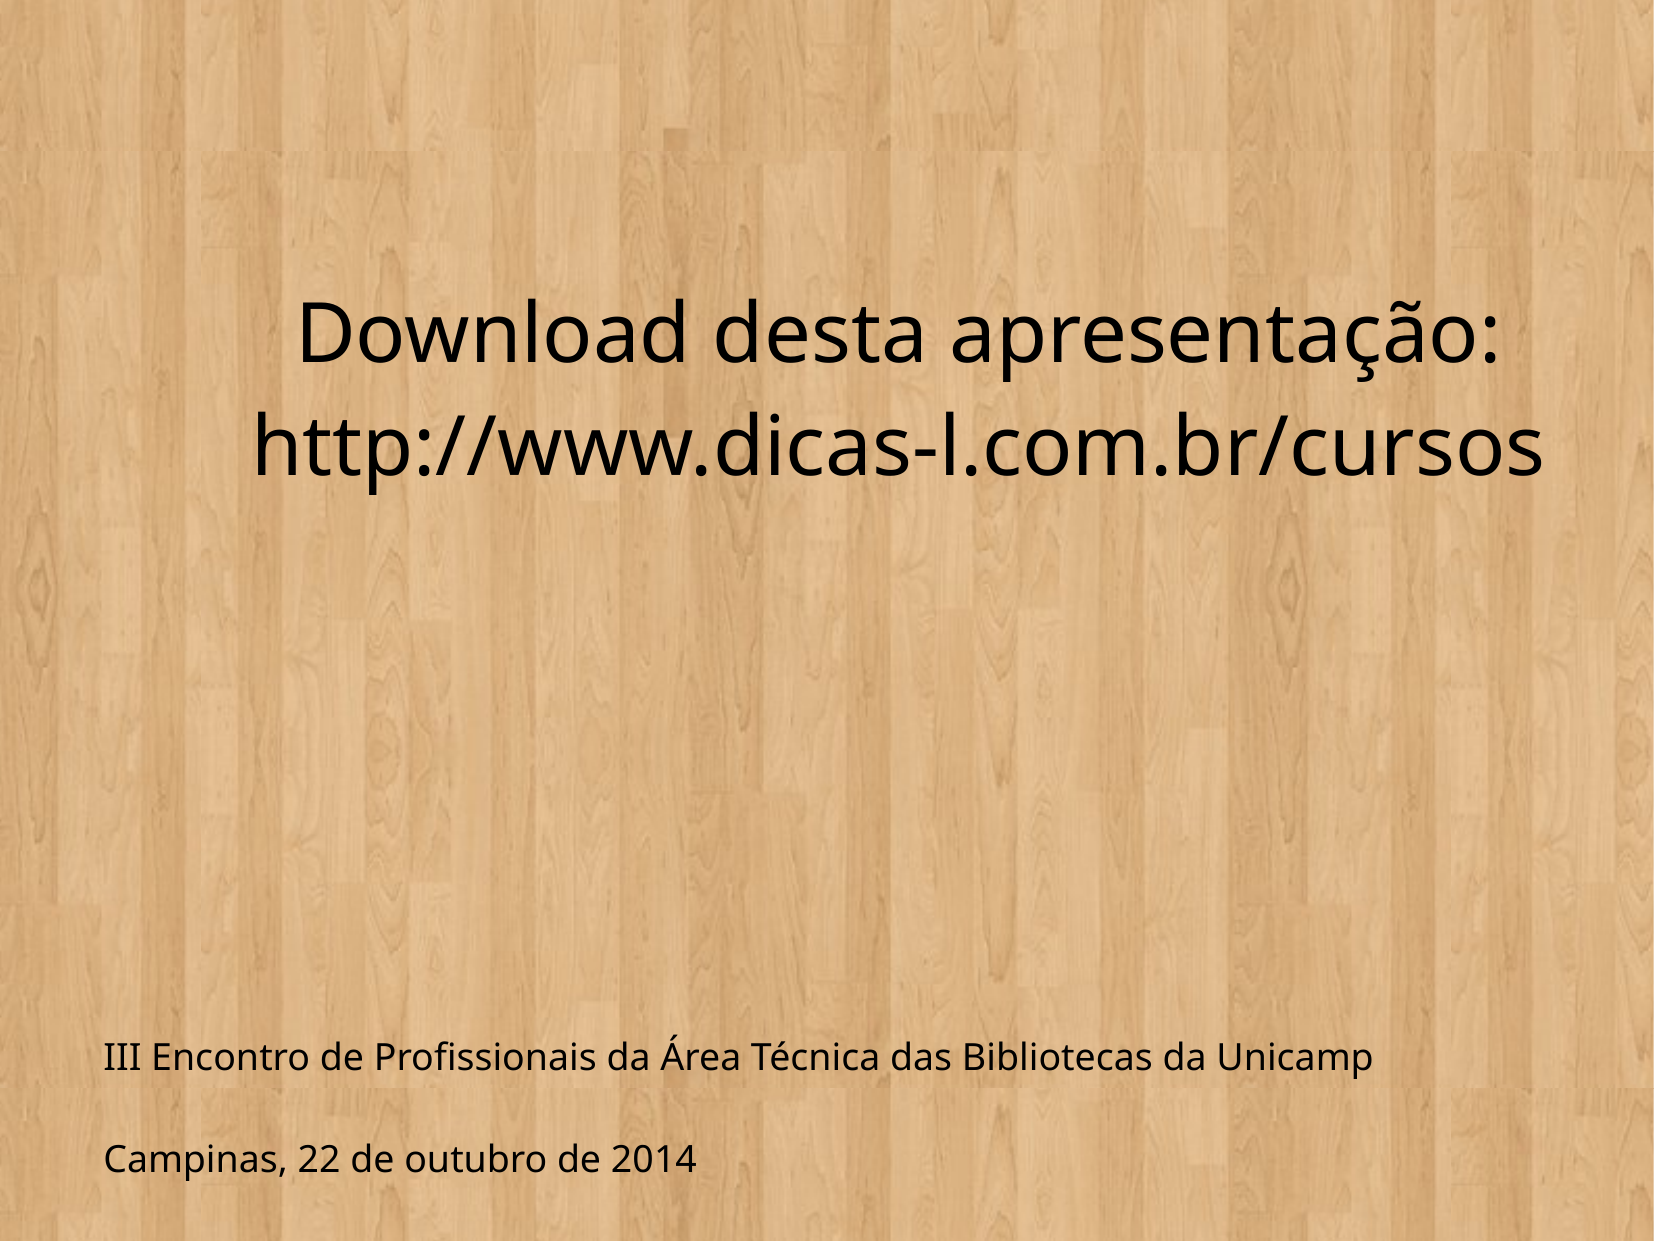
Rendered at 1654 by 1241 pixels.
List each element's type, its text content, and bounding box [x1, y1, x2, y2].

picture [0, 0, 1654, 1241]
text_box III Encontro de Profissionais da Área Técnica das Bibliotecas da Unicamp Campinas, 22 de outubro de 2014 [88, 1023, 1545, 1152]
subtitle [82, 49, 1571, 1109]
text_box Download desta apresentação: http://www.dicas-l.com.br/cursos [236, 265, 1491, 486]
